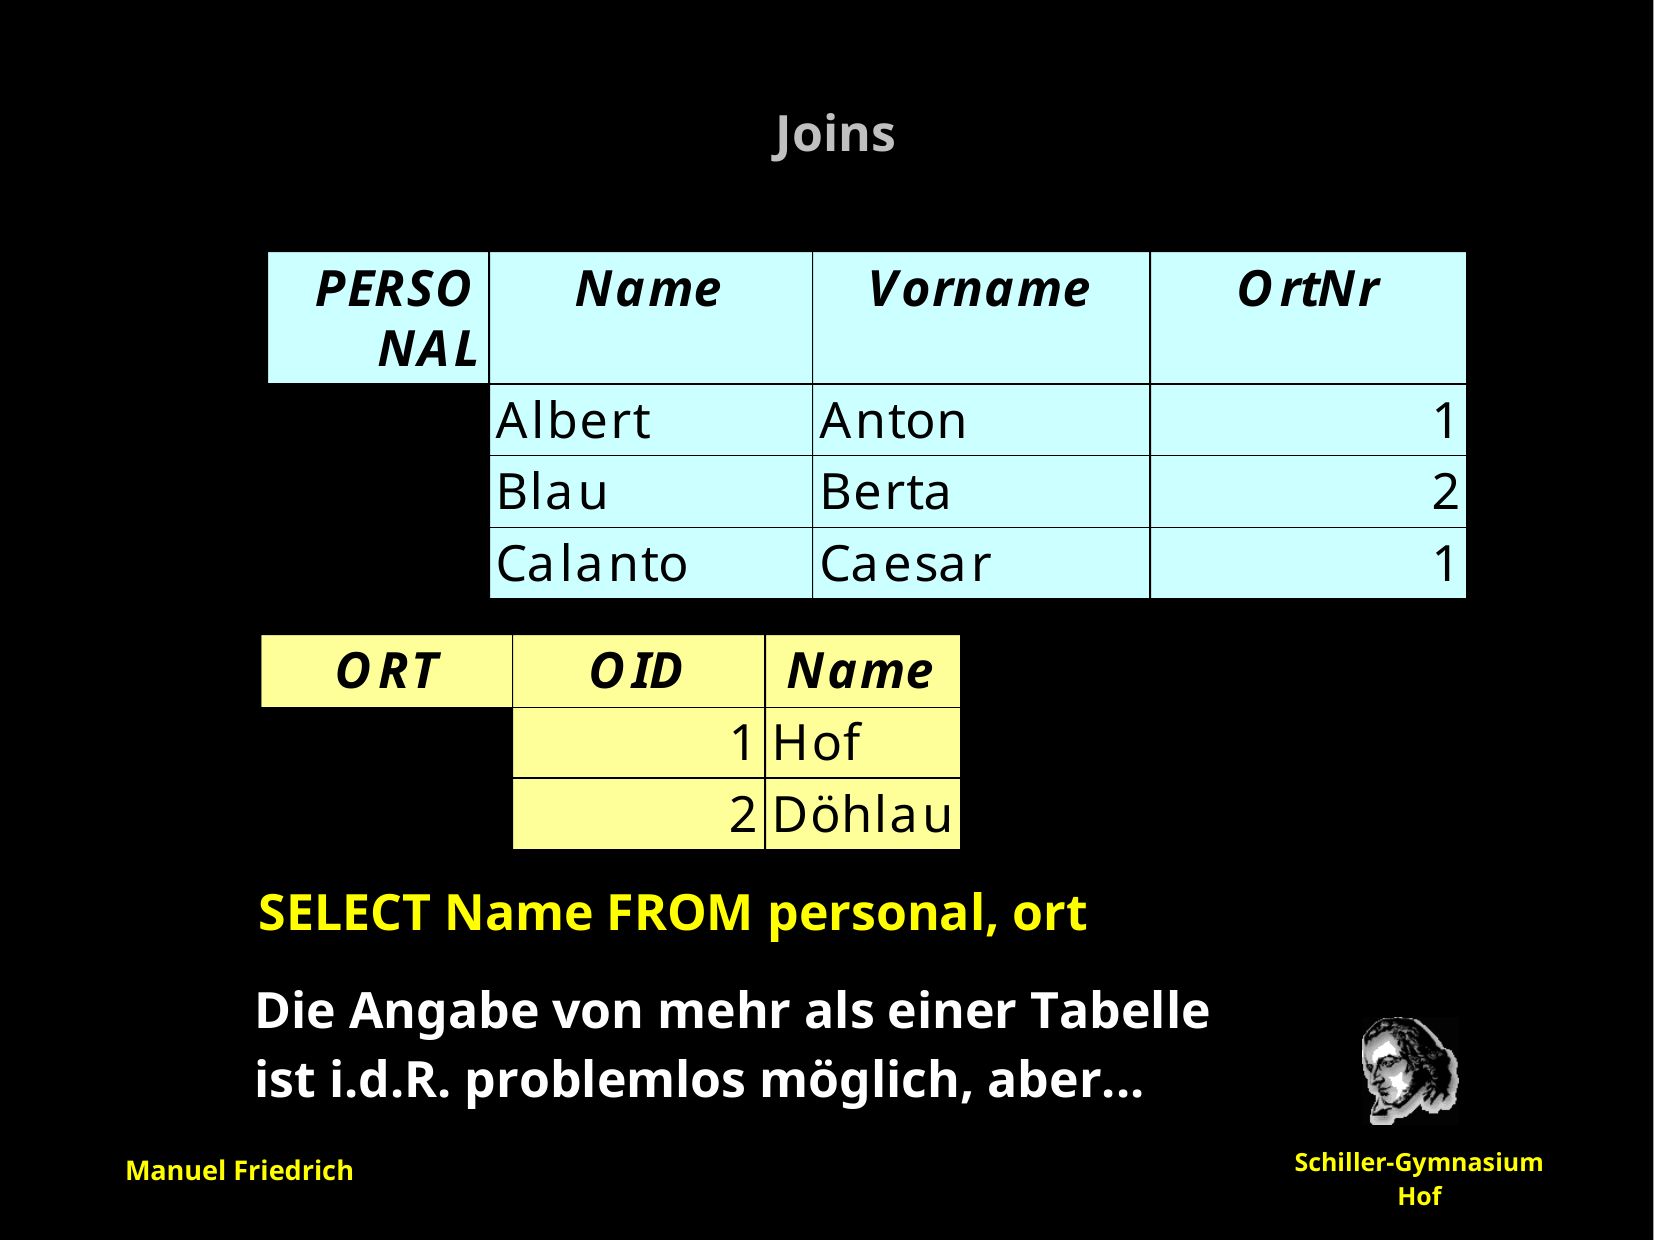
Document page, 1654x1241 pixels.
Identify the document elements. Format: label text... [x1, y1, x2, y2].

text_box Manuel Friedrich [124, 1151, 357, 1185]
text_box Joins [775, 98, 931, 160]
text_box Schiller-Gymnasium Hof [1294, 1145, 1549, 1206]
picture [1362, 1017, 1459, 1125]
text_box SELECT Name FROM personal, ort [258, 877, 1235, 939]
chart [261, 252, 1562, 939]
text_box Die Angabe von mehr als einer Tabelle ist i.d.R. problemlos möglich, aber... [254, 975, 1250, 1098]
